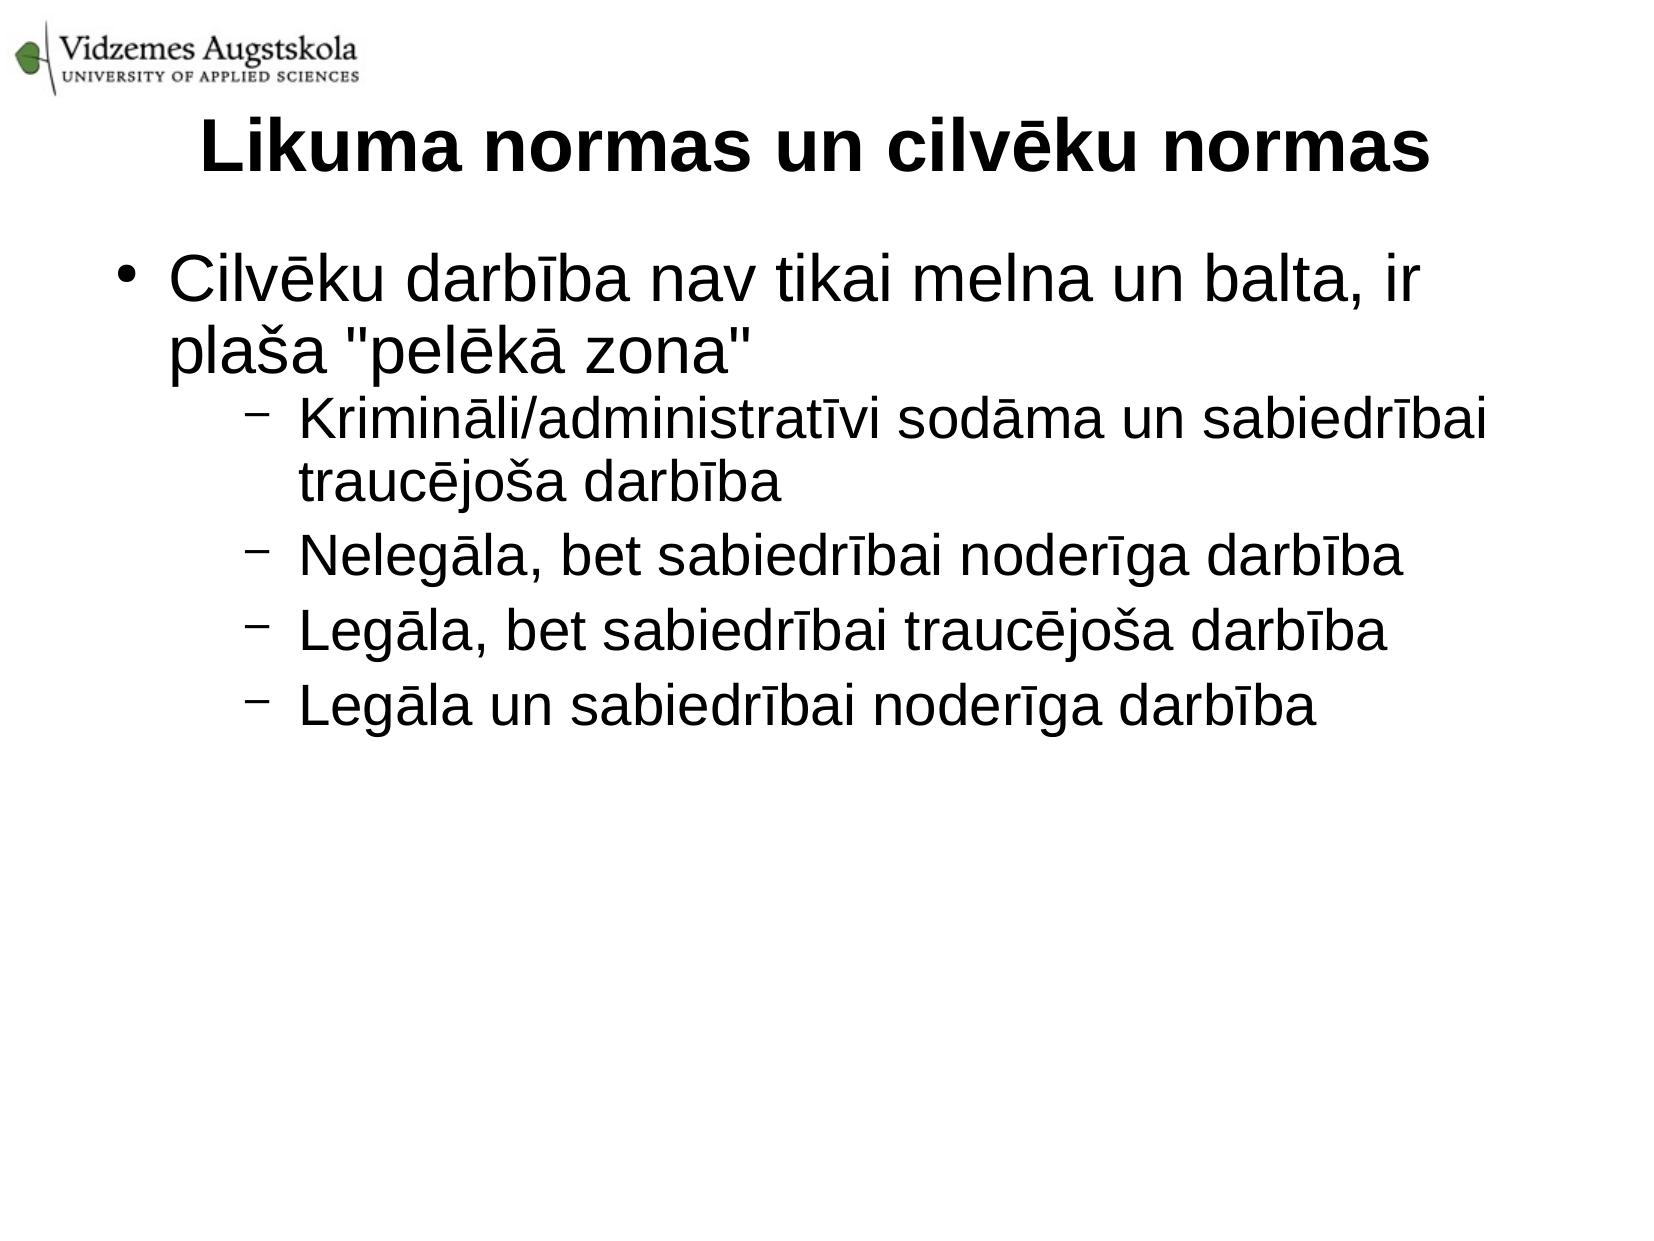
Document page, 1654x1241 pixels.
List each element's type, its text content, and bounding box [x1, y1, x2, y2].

picture [5, 2, 368, 113]
title Likuma normas un cilvēku normas [94, 96, 1512, 195]
list Cilvēku darbība nav tikai melna un balta, ir plaša "pelēkā zona" Krimināli/administratīvi sodāma un sabiedrībai traucējoša darbība Nelegāla, bet sabiedrībai noderīga darbība Legāla, bet sabiedrībai traucējoša darbība Legāla un sabiedrībai noderīga darbība [82, 236, 1569, 1107]
